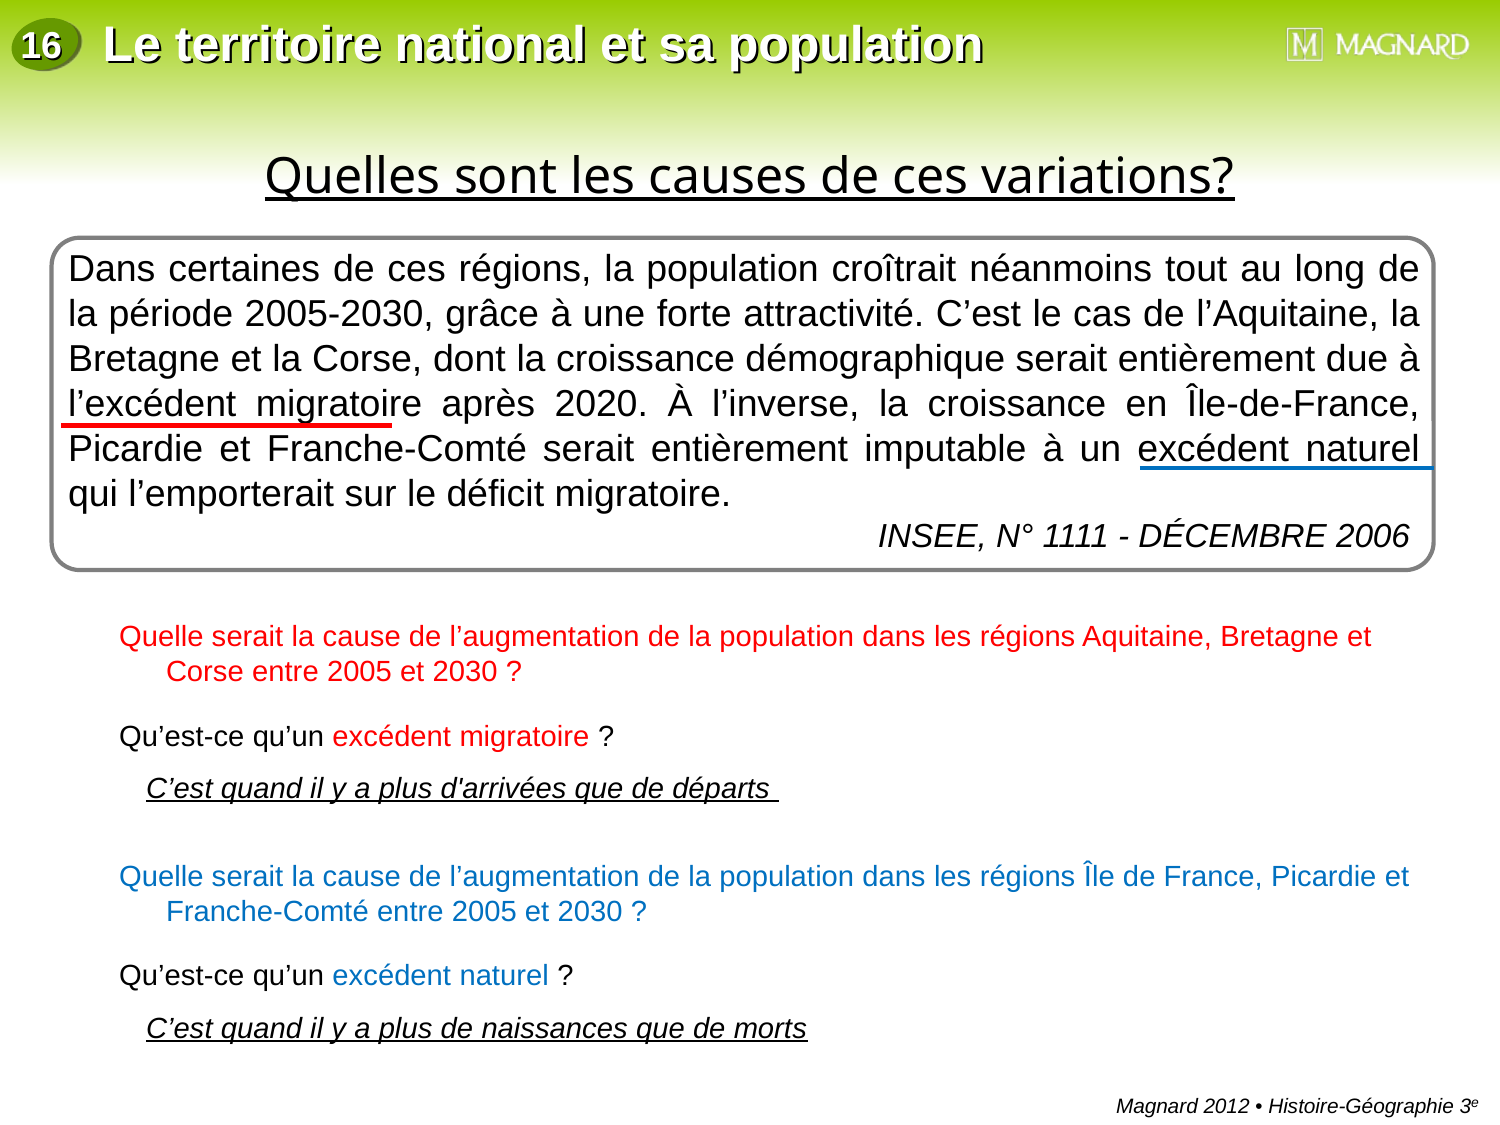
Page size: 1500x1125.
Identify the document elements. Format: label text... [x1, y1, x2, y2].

title Quelles sont les causes de ces variations? [75, 113, 1426, 233]
picture [1251, 0, 1477, 100]
text_box Dans certaines de ces régions, la population croîtrait néanmoins tout au long de la période 2005-2030, grâce à une forte attractivité. C’est le cas de l’Aquitaine, la Bretagne et la Corse, dont la croissance démographique serait entièrement due à l’excédent migratoire après 2020. À l’inverse, la croissance en Île-de-France, Picardie et Franche-Comté serait entièrement imputable à un excédent naturel qui l’emporterait sur le déficit migratoire. INSEE, N° 1111 - DÉCEMBRE 2006 [54, 240, 1431, 562]
text_box Quelle serait la cause de l’augmentation de la population dans les régions Aquitaine, Bretagne et Corse entre 2005 et 2030 ? Qu’est-ce qu’un excédent migratoire ? C’est quand il y a plus d'arrivées que de départs Quelle serait la cause de l’augmentation de la population dans les régions Île de France, Picardie et Franche-Comté entre 2005 et 2030 ? Qu’est-ce qu’un excédent naturel ? C’est quand il y a plus de naissances que de morts [57, 610, 1441, 1052]
